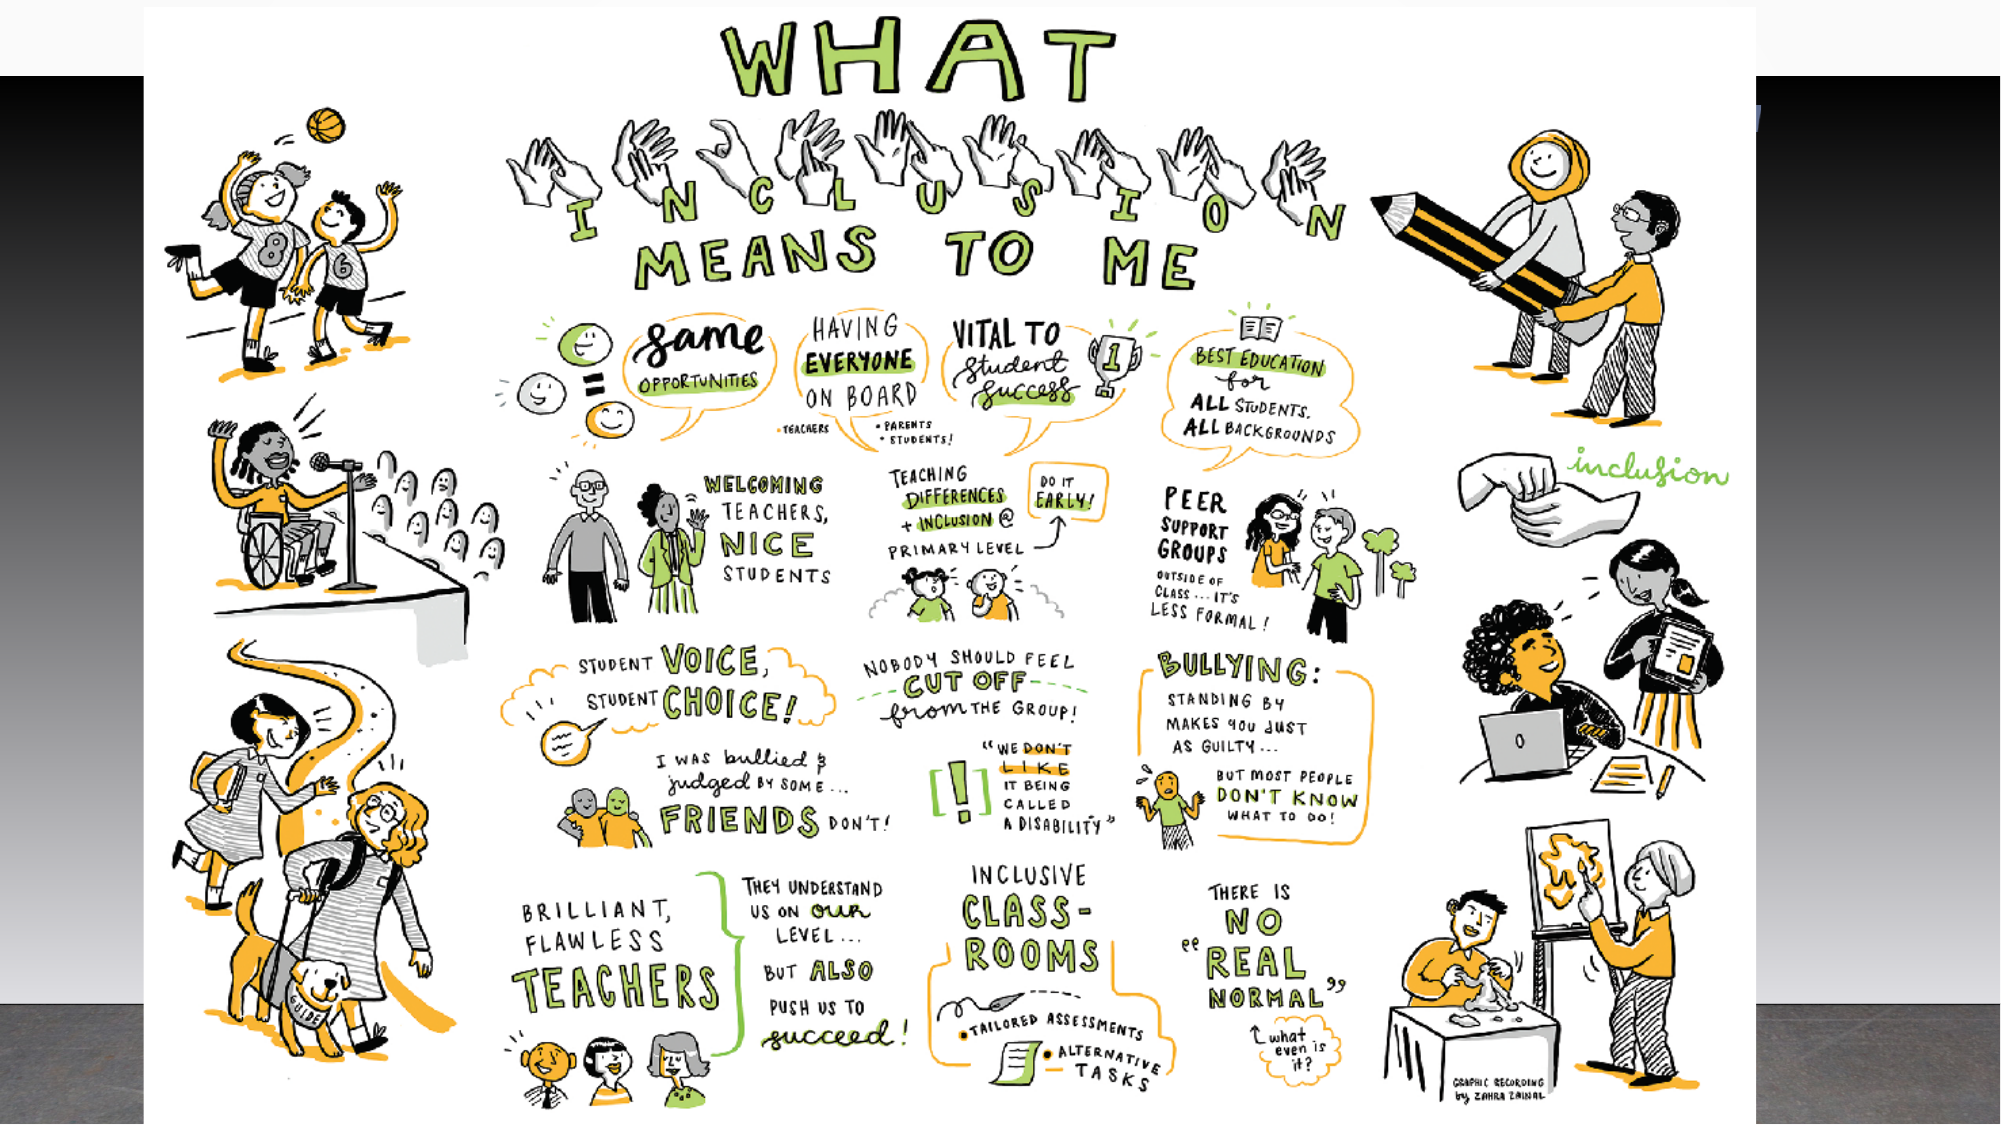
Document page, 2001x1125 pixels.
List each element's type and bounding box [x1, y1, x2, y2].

chart [143, 7, 1757, 1125]
